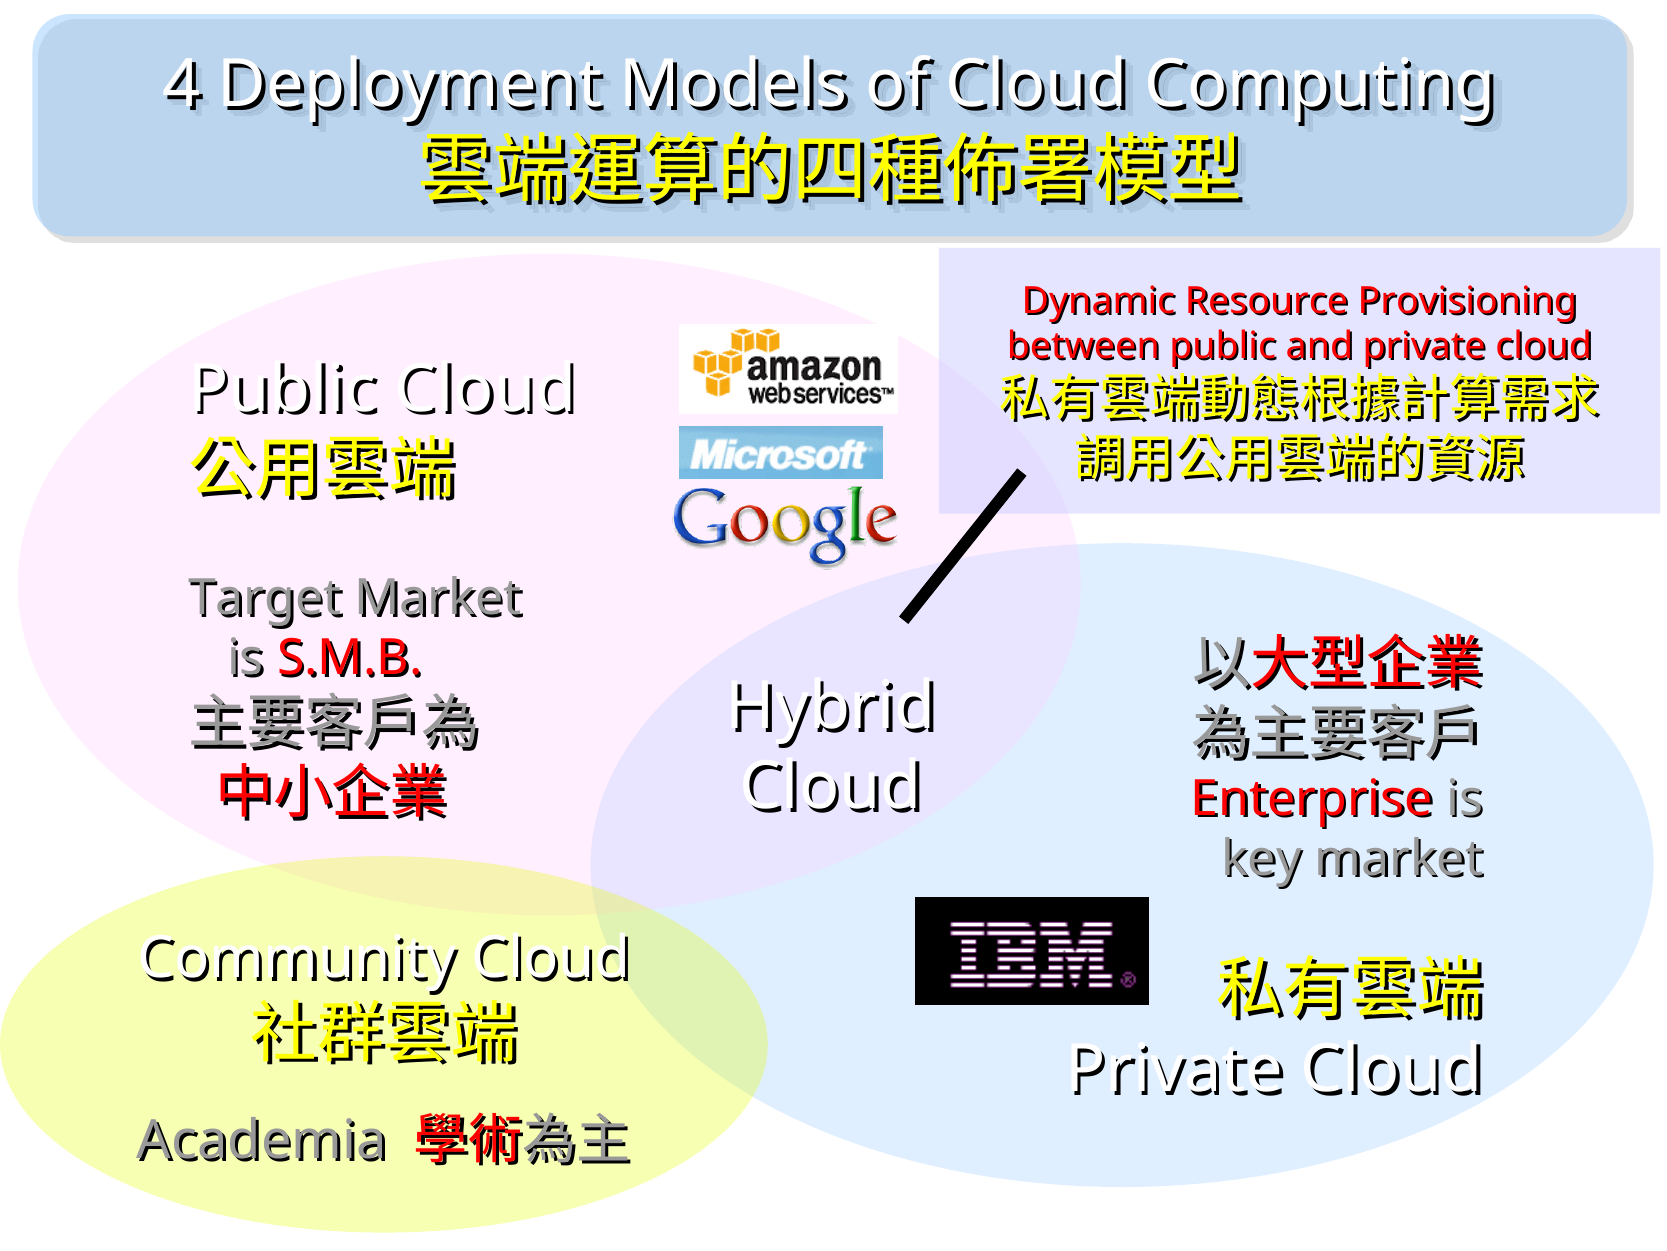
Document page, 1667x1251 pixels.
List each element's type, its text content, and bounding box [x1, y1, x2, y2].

picture [915, 897, 1149, 1005]
text_box 4 Deployment Models of Cloud Computing 雲端運算的四種佈署模型 [32, 14, 1628, 237]
text_box 以大型企業 為主要客戶 Enterprise is key market 私有雲端 Private Cloud [653, 543, 1654, 1188]
text_box Public Cloud 公用雲端 Target Market is S.M.B. 主要客戶為 中小企業 [17, 253, 1081, 909]
text_box Dynamic Resource Provisioning between public and private cloud 私有雲端動態根據計算需求 調用公用雲端的資源 [938, 247, 1661, 514]
picture [667, 484, 904, 571]
picture [679, 324, 898, 414]
text_box Community Cloud 社群雲端 Academia 學術為主 [0, 856, 768, 1233]
picture [679, 426, 883, 479]
text_box Hybrid Cloud [569, 654, 1093, 830]
